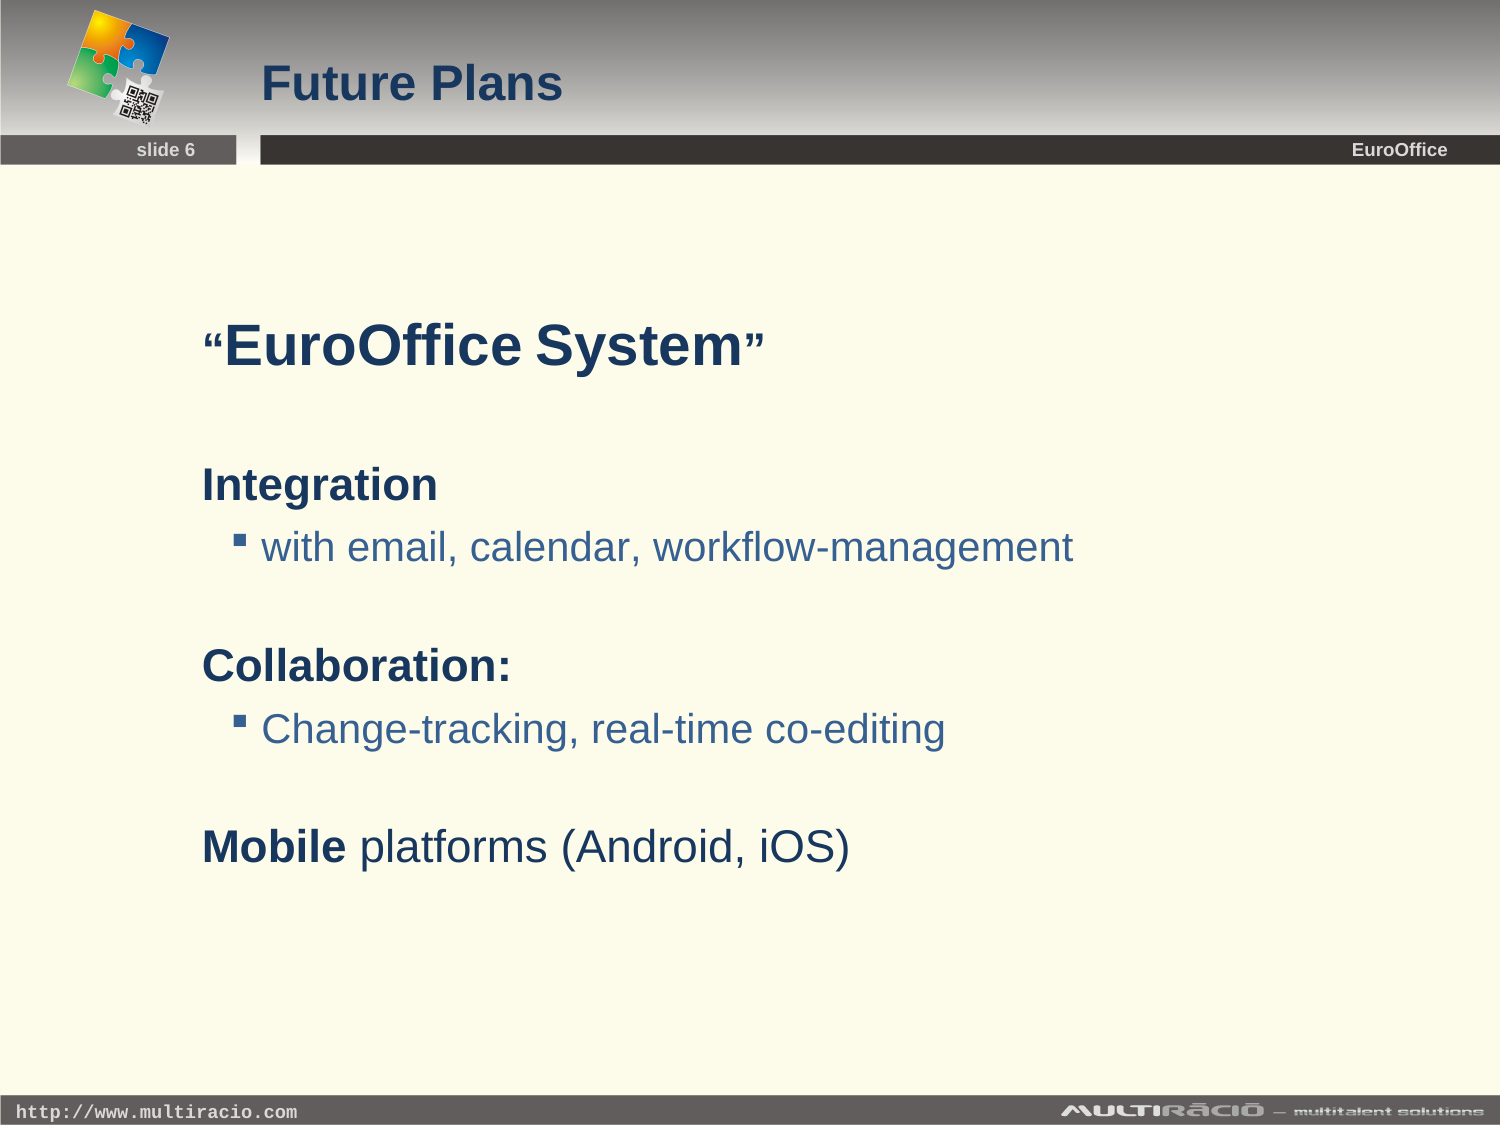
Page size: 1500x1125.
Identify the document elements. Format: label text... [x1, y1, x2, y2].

list “EuroOffice System” Integration with email, calendar, workflow-management Collaboration: Change-tracking, real-time co-editing Mobile platforms (Android, iOS) [186, 299, 1300, 1004]
text_box EuroOffice [304, 137, 1468, 161]
picture [0, 0, 1500, 1125]
title Future Plans [246, 35, 1397, 111]
text_box slide <szám> [58, 137, 211, 161]
